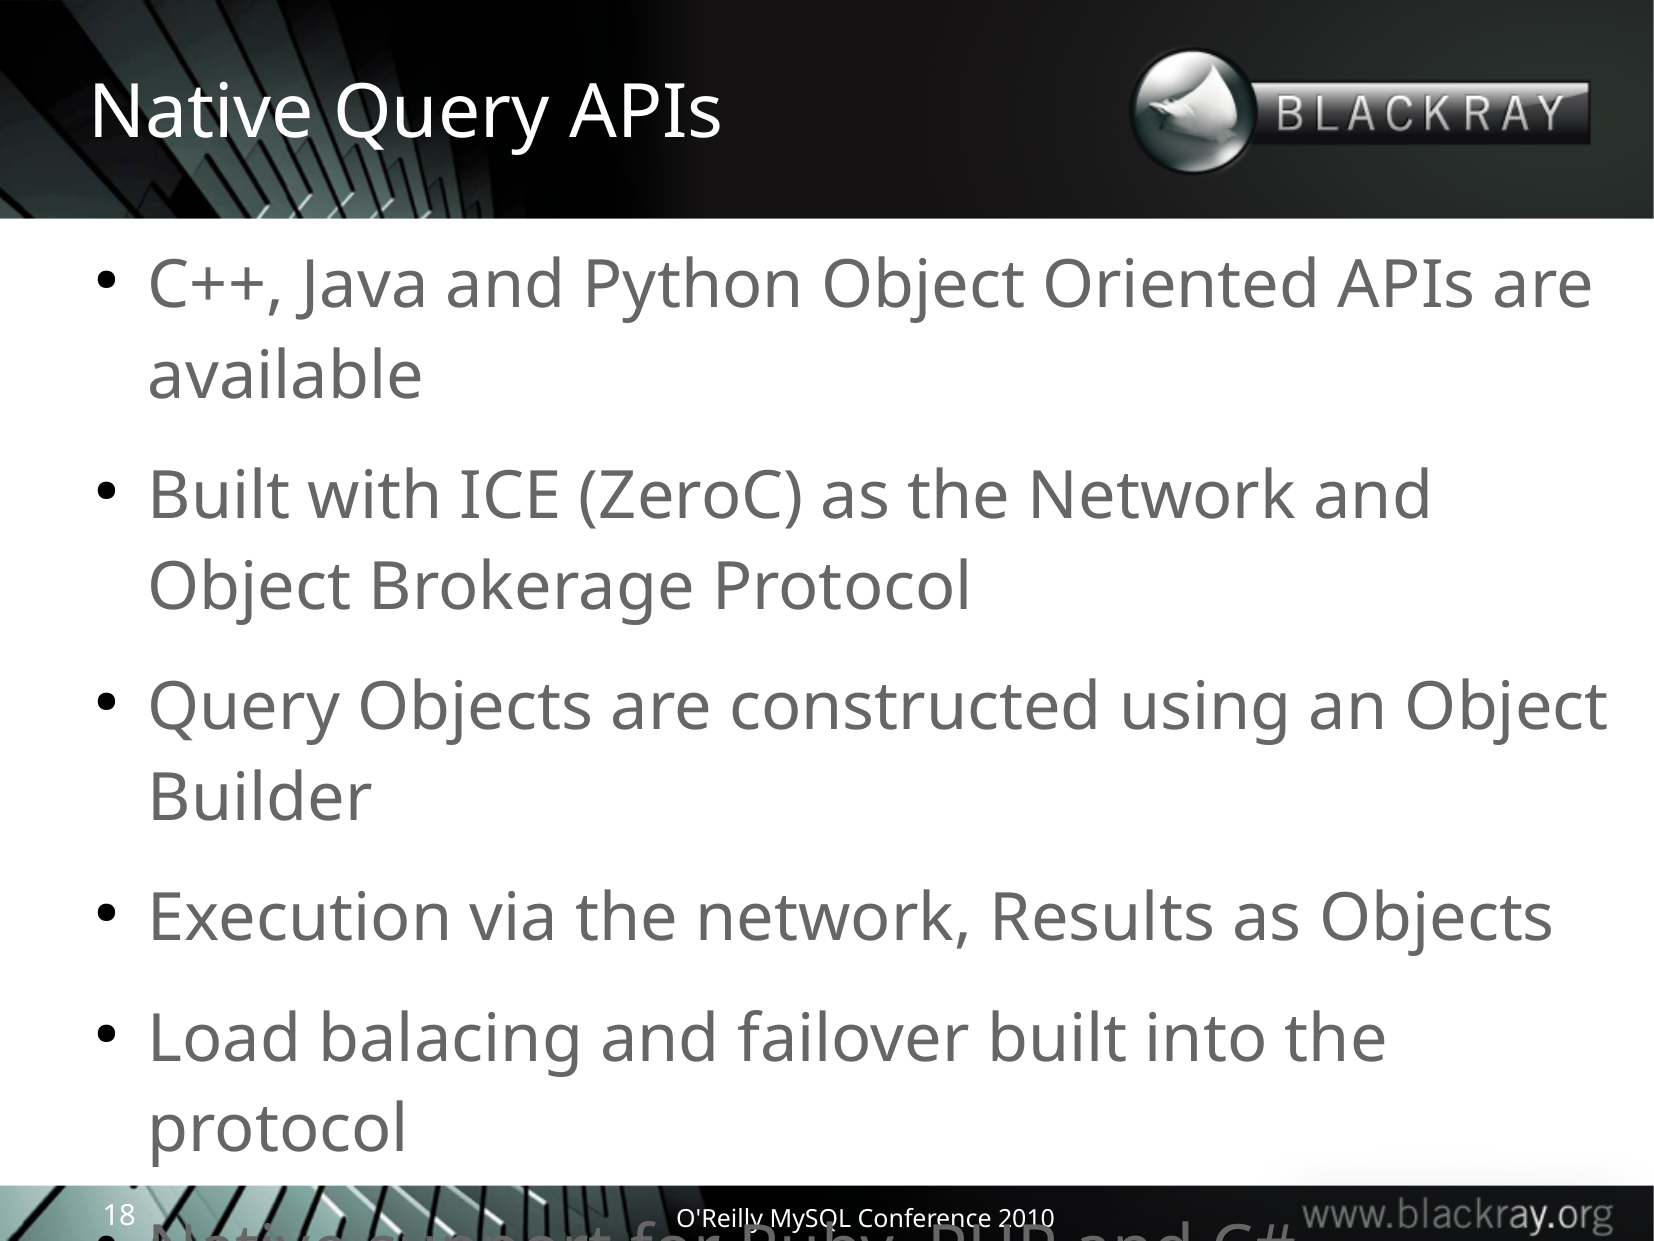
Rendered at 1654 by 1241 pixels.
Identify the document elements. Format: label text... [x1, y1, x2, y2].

picture [1015, 1211, 1023, 1225]
list C++, Java and Python Object Oriented APIs are available Built with ICE (ZeroC) as the Network and Object Brokerage Protocol Query Objects are constructed using an Object Builder Execution via the network, Results as Objects Load balacing and failover built into the protocol Native support for Ruby, PHP and C# upcoming [76, 236, 1625, 1137]
title Native Query APIs [88, 46, 1577, 170]
picture [939, 1230, 958, 1241]
picture [822, 1211, 834, 1225]
picture [750, 1230, 769, 1241]
picture [1043, 1211, 1051, 1225]
picture [0, 0, 1654, 1241]
picture [1029, 1230, 1048, 1241]
